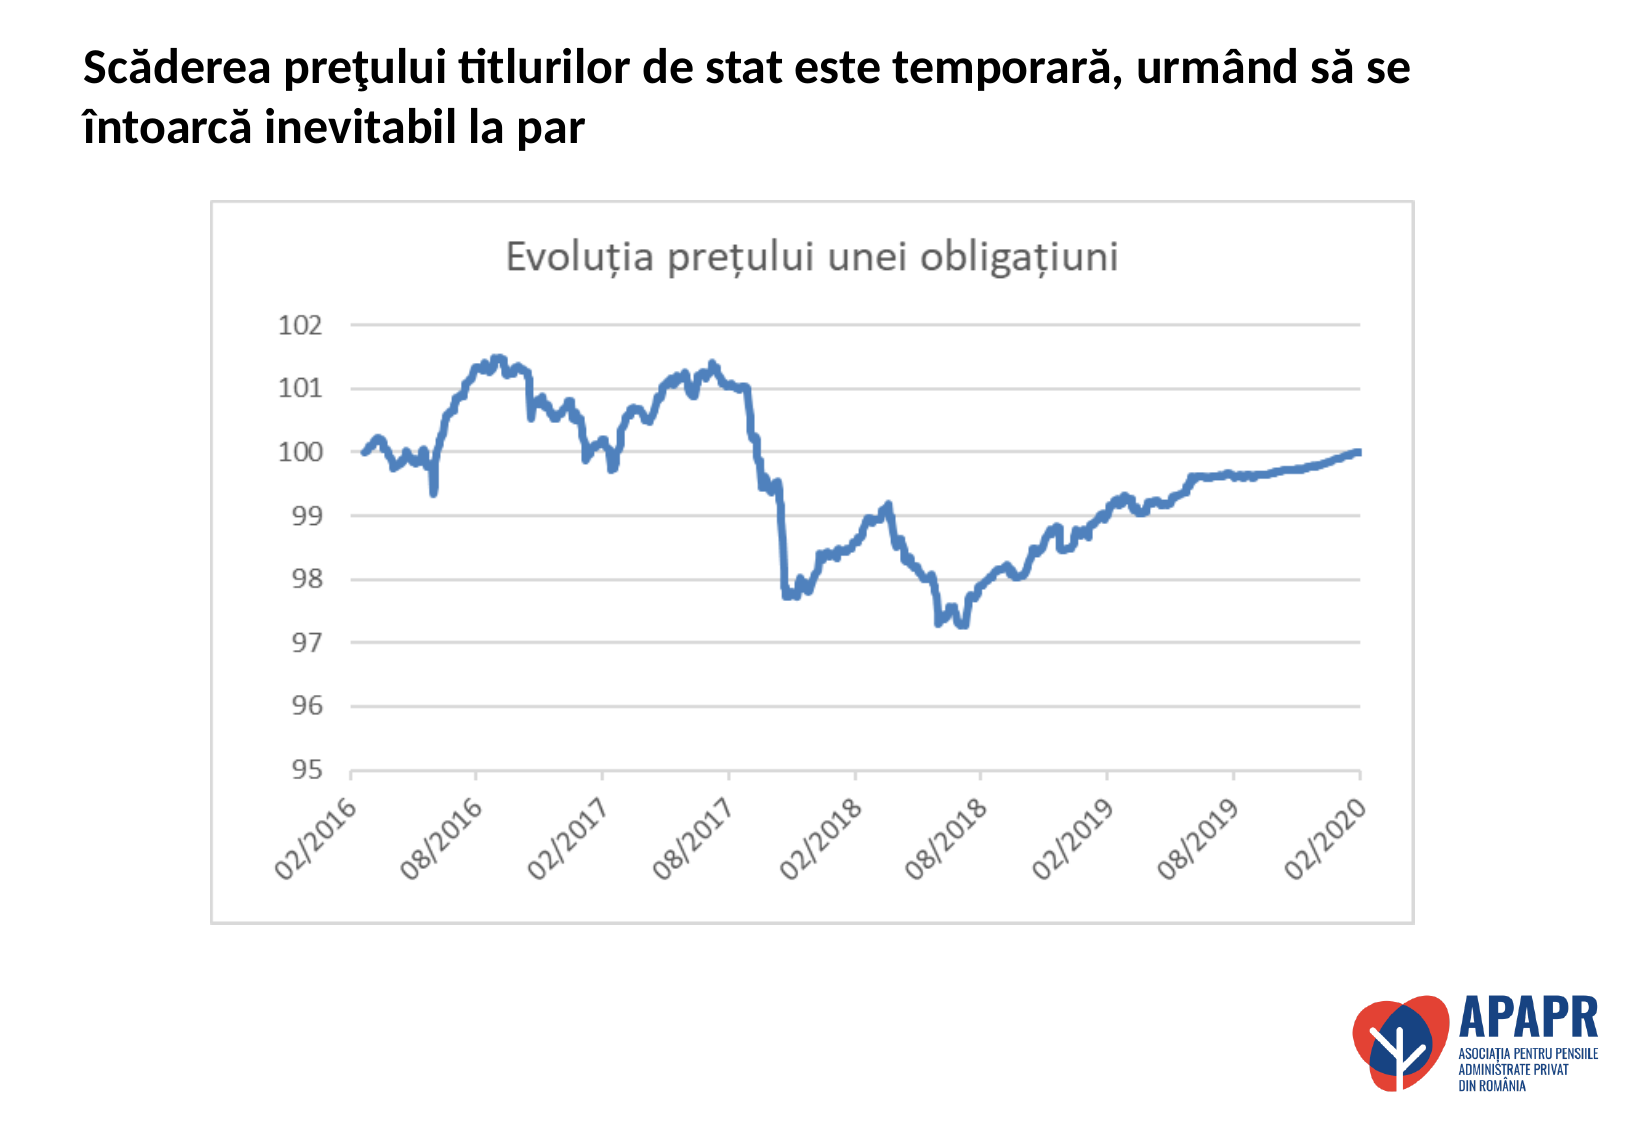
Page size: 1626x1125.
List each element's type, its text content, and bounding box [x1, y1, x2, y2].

picture [210, 200, 1626, 1125]
text_box Scăderea preţului titlurilor de stat este temporară, urmând să se întoarcă inevitabil la par [69, 12, 1563, 175]
